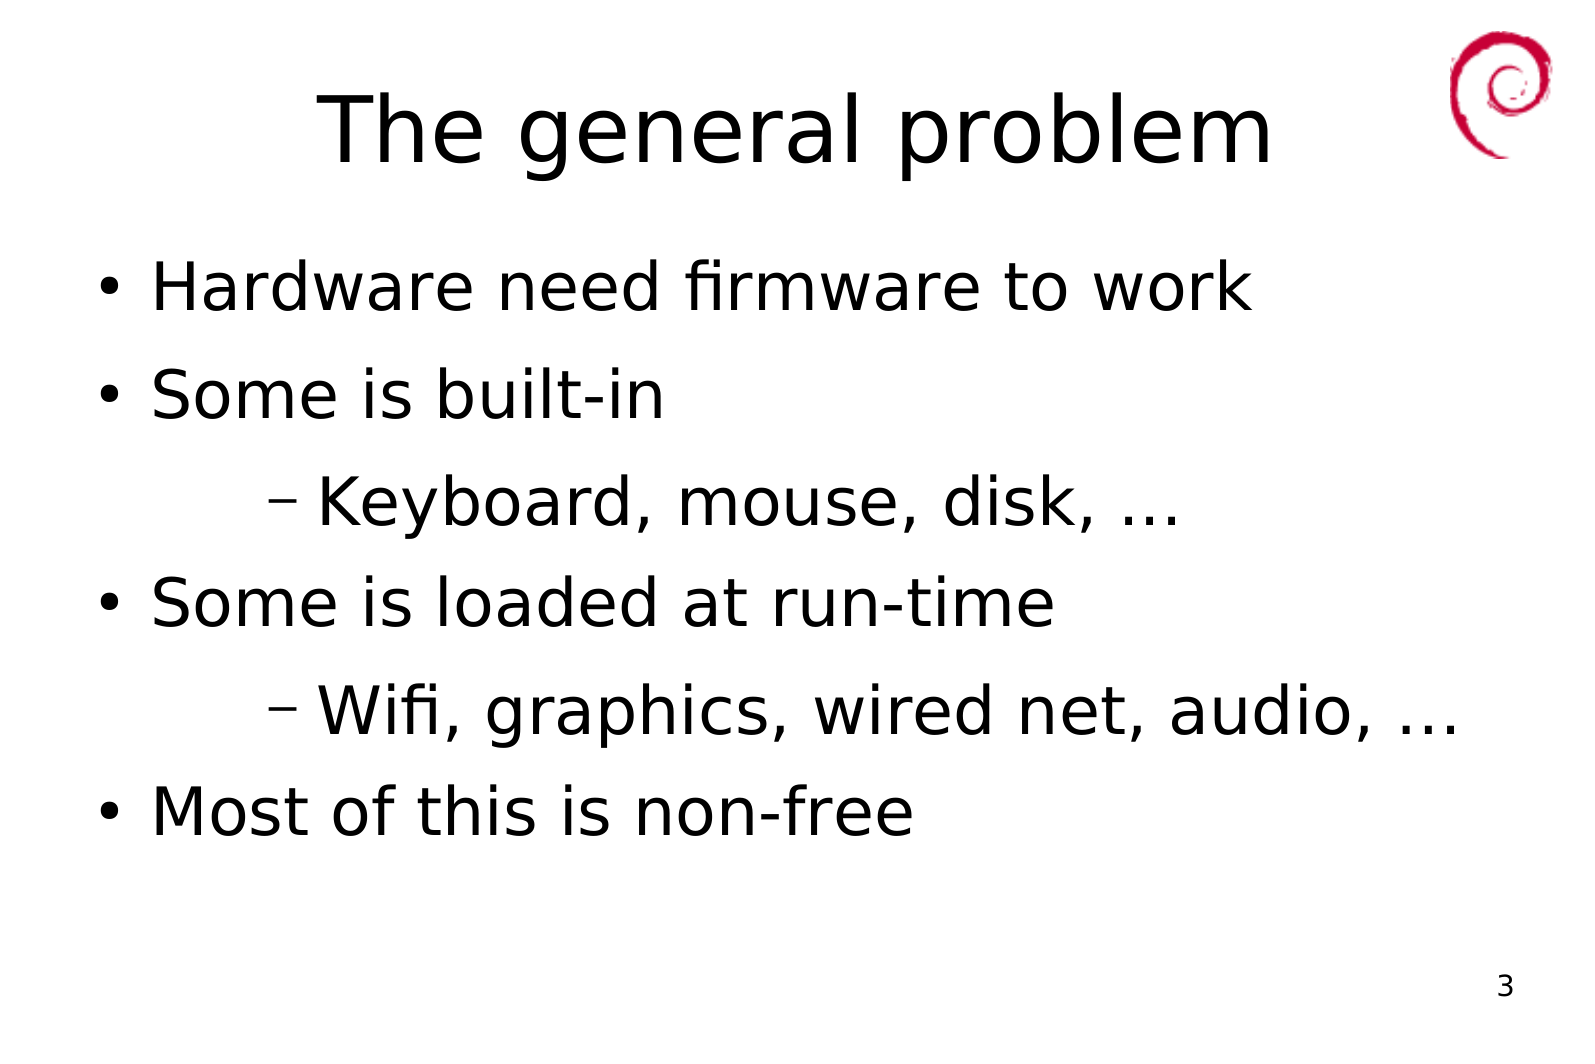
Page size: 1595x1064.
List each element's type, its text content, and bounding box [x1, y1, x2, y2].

title The general problem [79, 42, 1515, 220]
list Hardware need firmware to work Some is built-in Keyboard, mouse, disk, ... Some is loaded at run-time Wifi, graphics, wired net, audio, … Most of this is non-free [79, 248, 1515, 983]
picture [1450, 31, 1555, 159]
